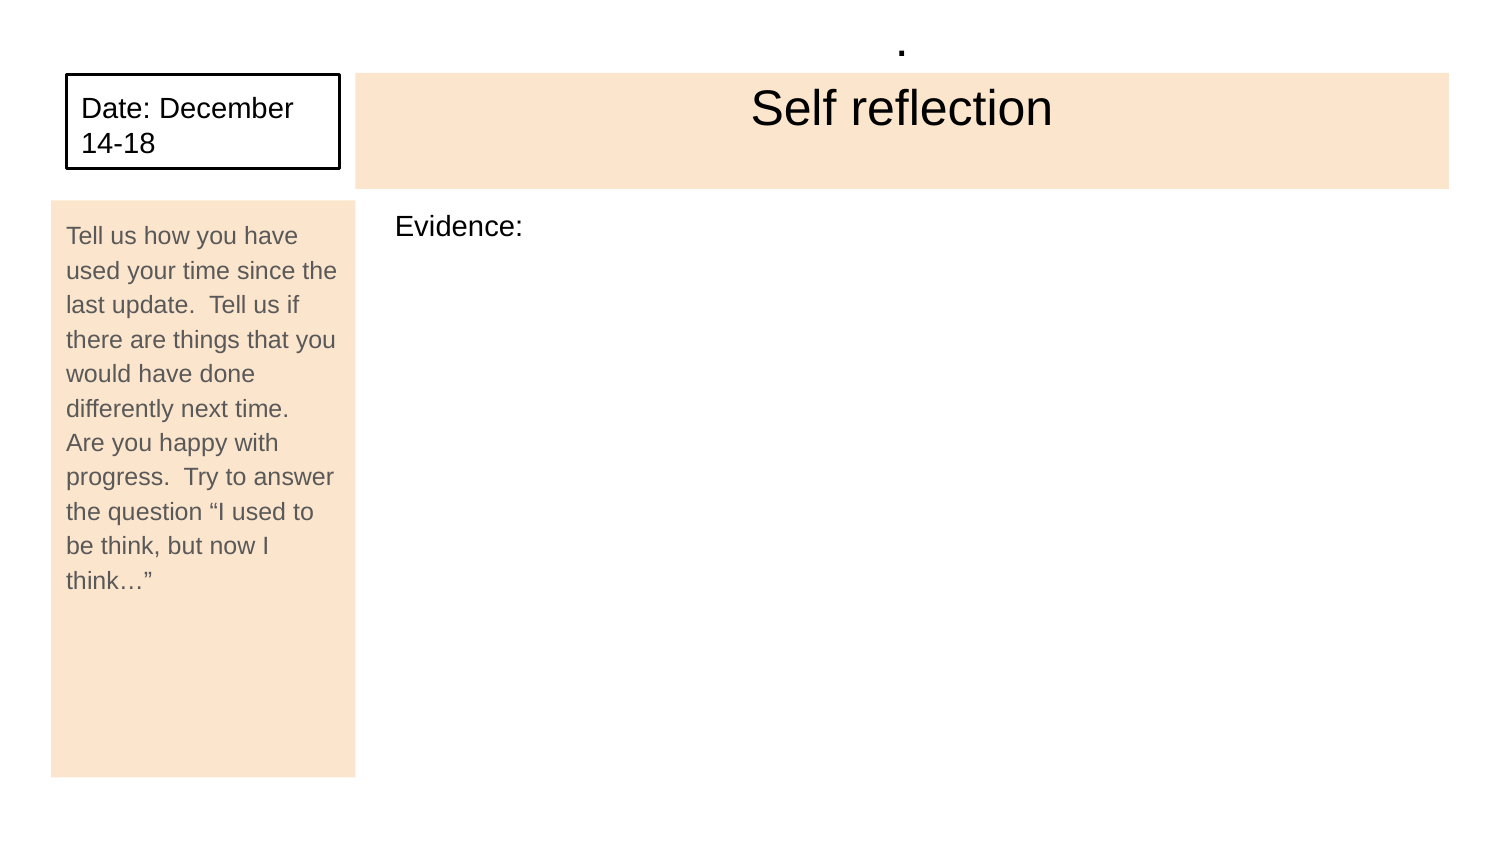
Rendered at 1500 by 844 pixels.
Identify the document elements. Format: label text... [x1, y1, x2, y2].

text_box Evidence: [379, 191, 1449, 781]
list Tell us how you have used your time since the last update. Tell us if there are things that you would have done differently next time. Are you happy with progress. Try to answer the question “I used to be think, but now I think…” [51, 200, 356, 778]
title . Self reflection [355, 72, 1449, 189]
text_box Date: December 14-18 [66, 74, 340, 169]
